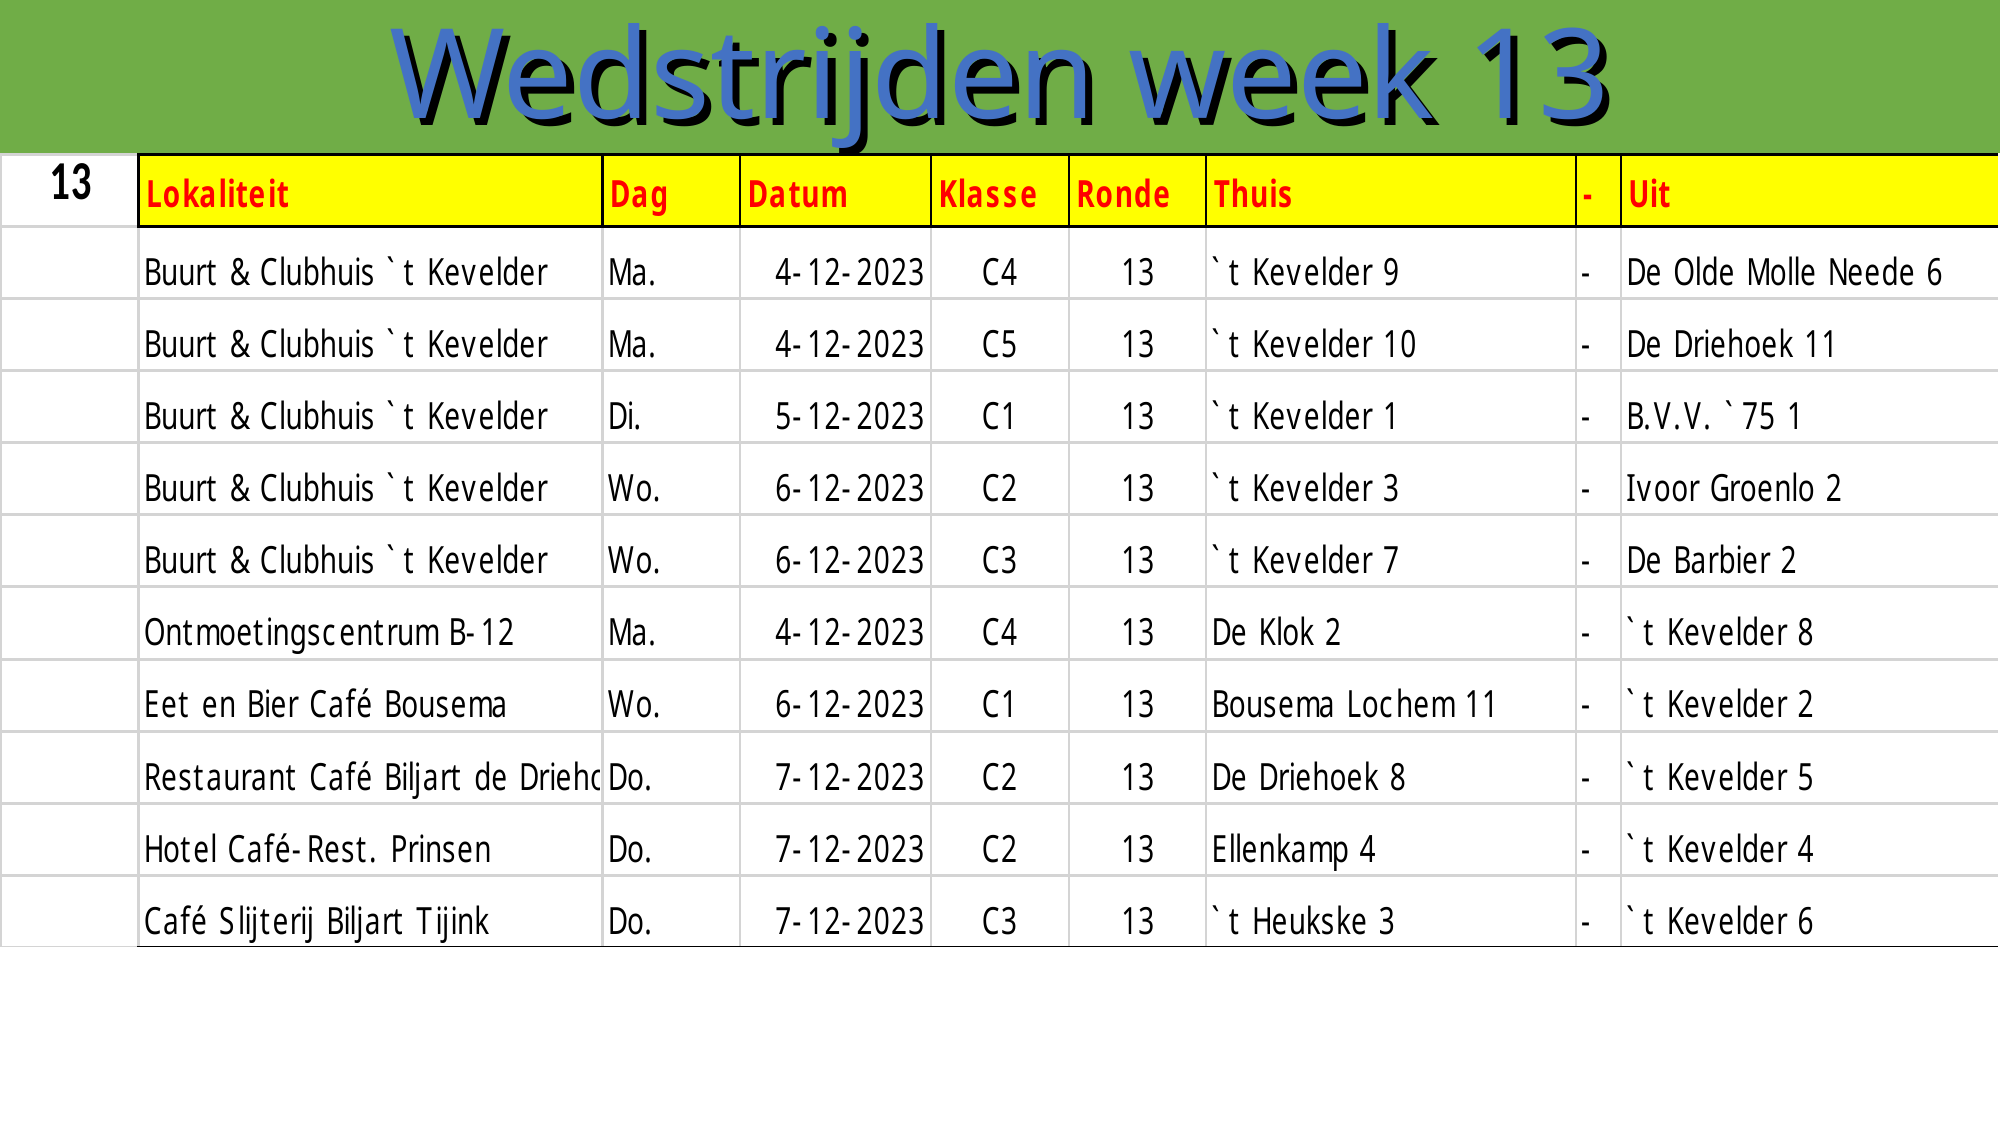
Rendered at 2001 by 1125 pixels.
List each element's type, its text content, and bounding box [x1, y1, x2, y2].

picture [0, 152, 2000, 950]
title Wedstrijden week 13 [0, 0, 2000, 152]
